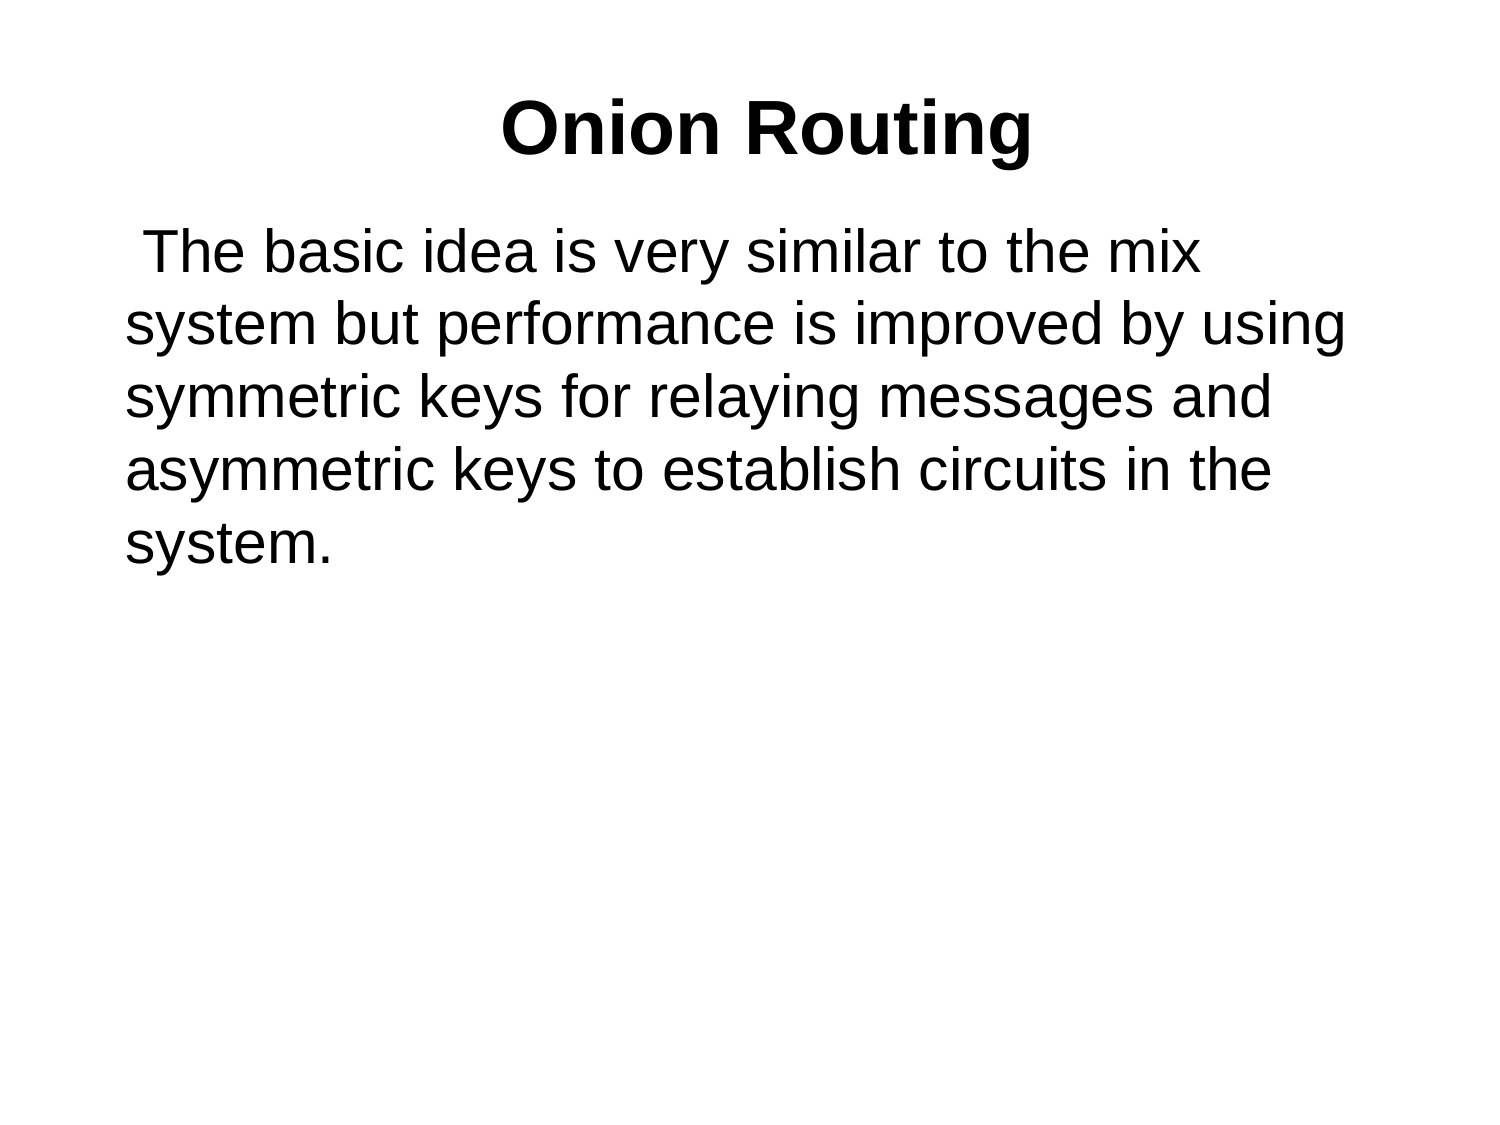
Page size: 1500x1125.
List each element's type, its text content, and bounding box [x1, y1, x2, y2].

title Onion Routing [75, 44, 1425, 177]
list The basic idea is very similar to the mix system but performance is improved by using symmetric keys for relaying messages and asymmetric keys to establish circuits in the system. [75, 204, 1395, 1075]
